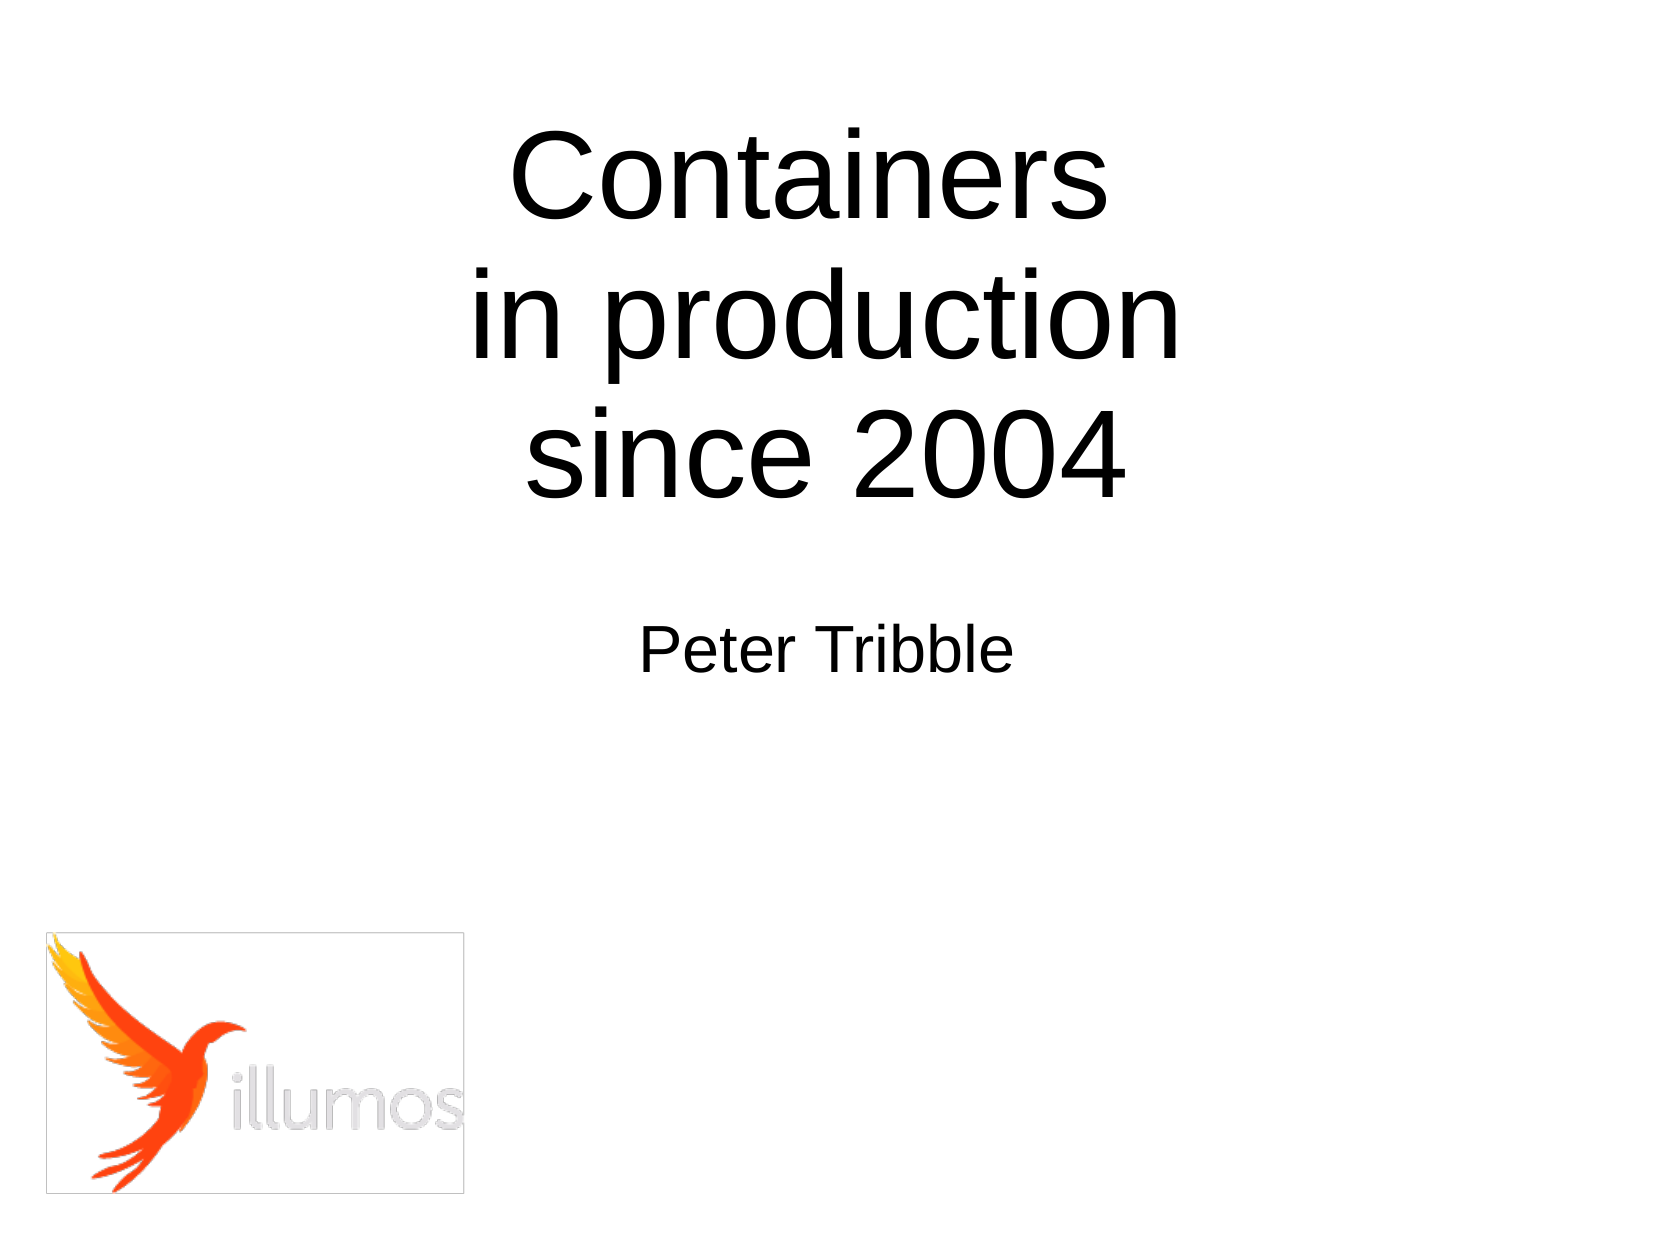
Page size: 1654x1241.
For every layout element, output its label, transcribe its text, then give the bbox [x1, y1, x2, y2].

subtitle Peter Tribble [82, 290, 1571, 1010]
title Containers in production since 2004 [82, 105, 1571, 290]
picture [0, 886, 511, 1241]
